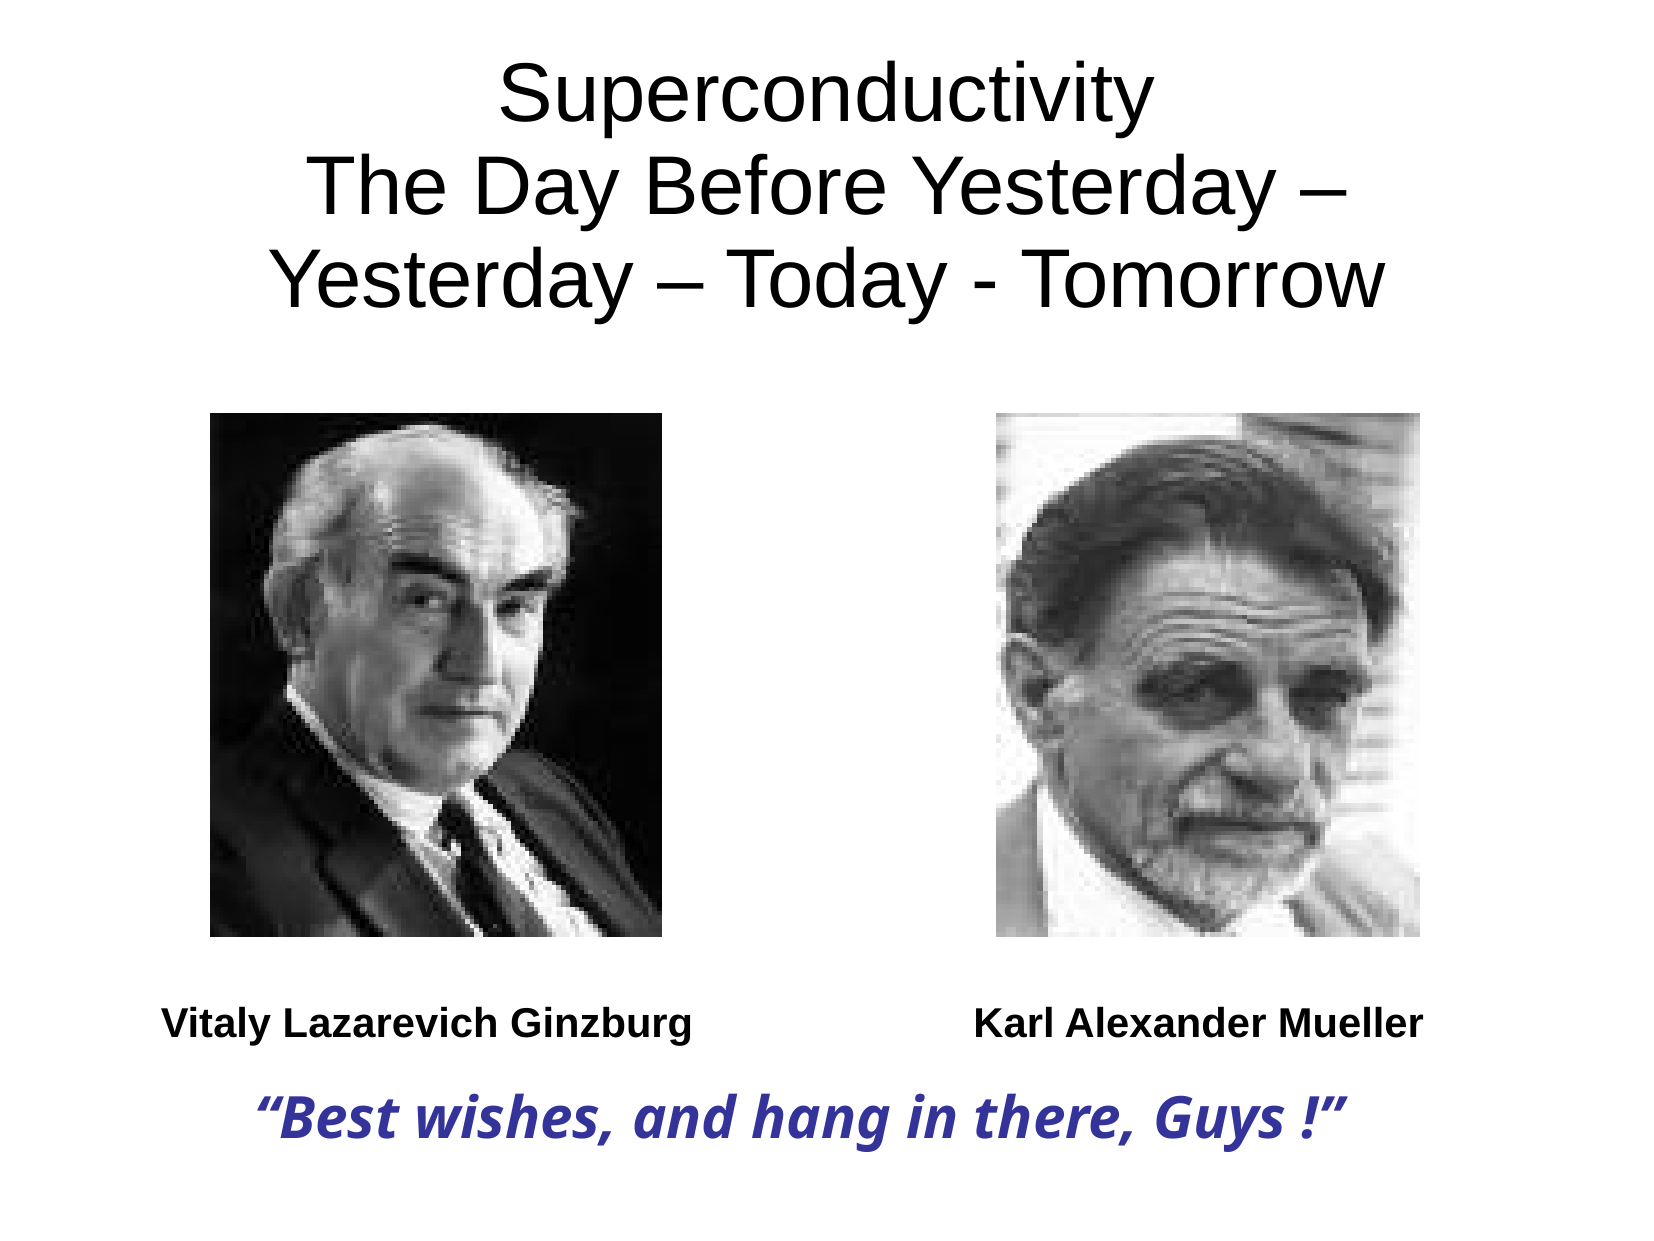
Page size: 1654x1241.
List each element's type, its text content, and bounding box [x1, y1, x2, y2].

text_box Vitaly Lazarevich Ginzburg [55, 992, 800, 1055]
title Superconductivity The Day Before Yesterday – Yesterday – Today - Tomorrow [82, 6, 1571, 366]
picture [210, 413, 662, 937]
picture [996, 413, 1420, 937]
text_box “Best wishes, and hang in there, Guys !” [110, 1068, 1489, 1164]
text_box Karl Alexander Mueller [840, 992, 1558, 1055]
